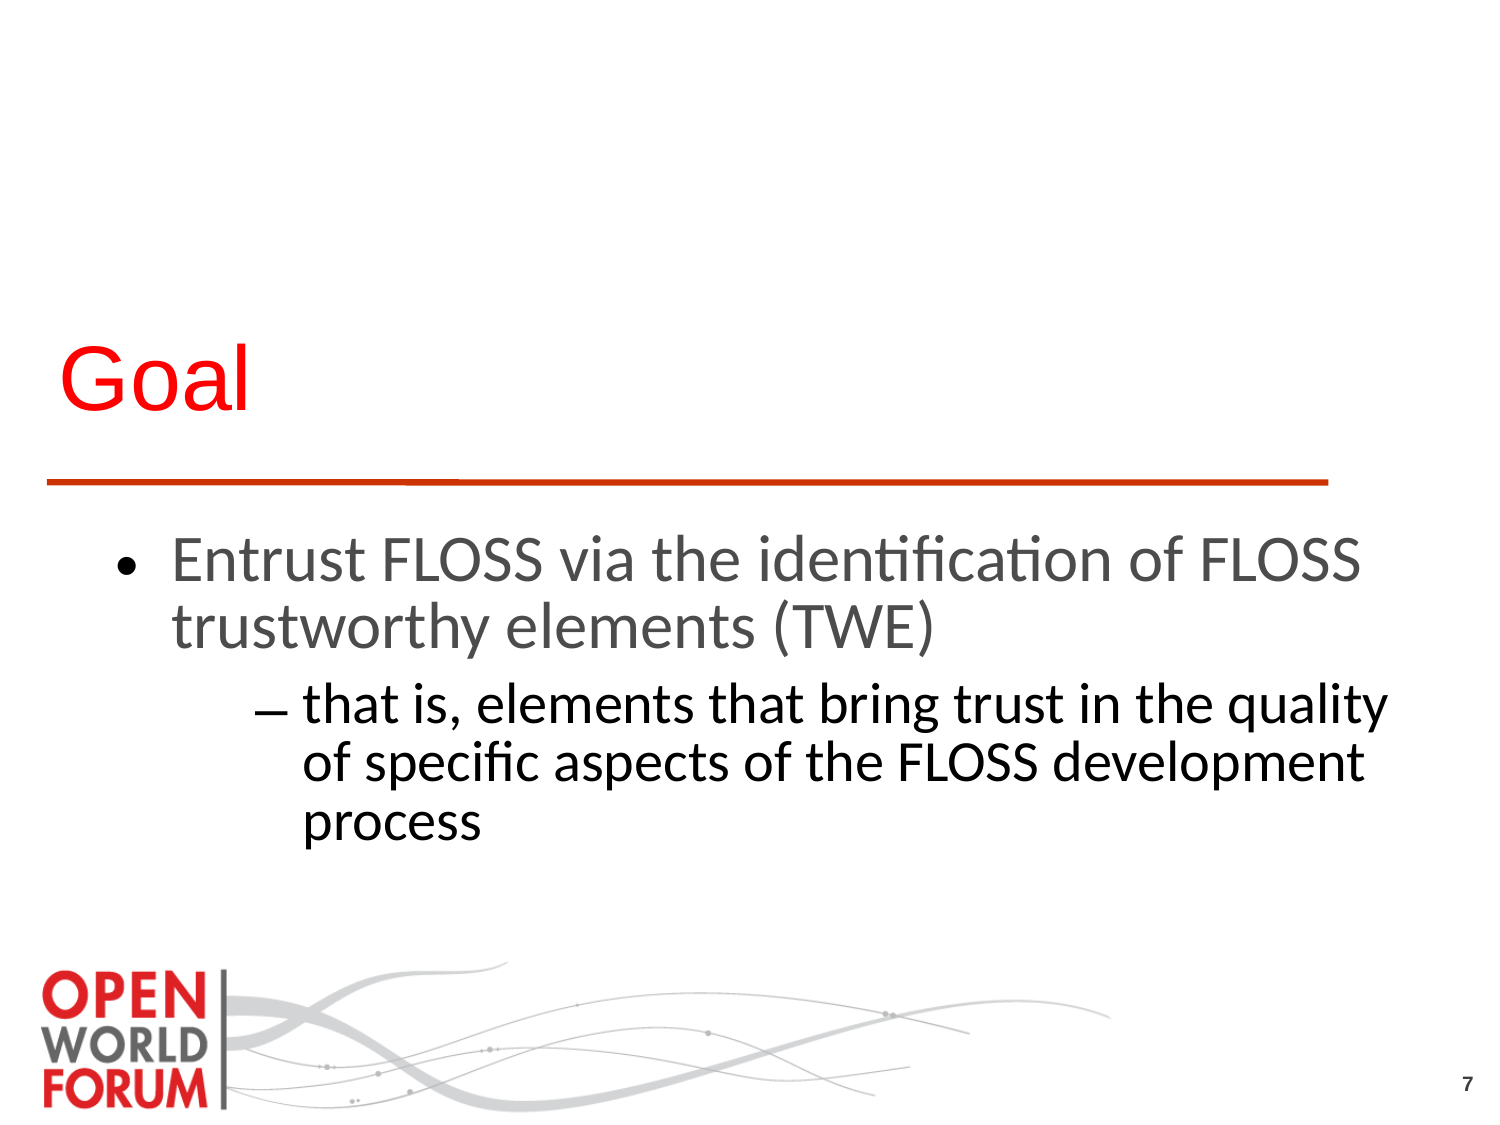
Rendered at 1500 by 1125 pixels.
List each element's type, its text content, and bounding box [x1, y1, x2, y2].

list Entrust FLOSS via the identification of FLOSS trustworthy elements (TWE) that is, elements that bring trust in the quality of specific aspects of the FLOSS development process [59, 531, 1409, 923]
title Goal [59, 284, 1409, 473]
picture [41, 957, 1112, 1119]
